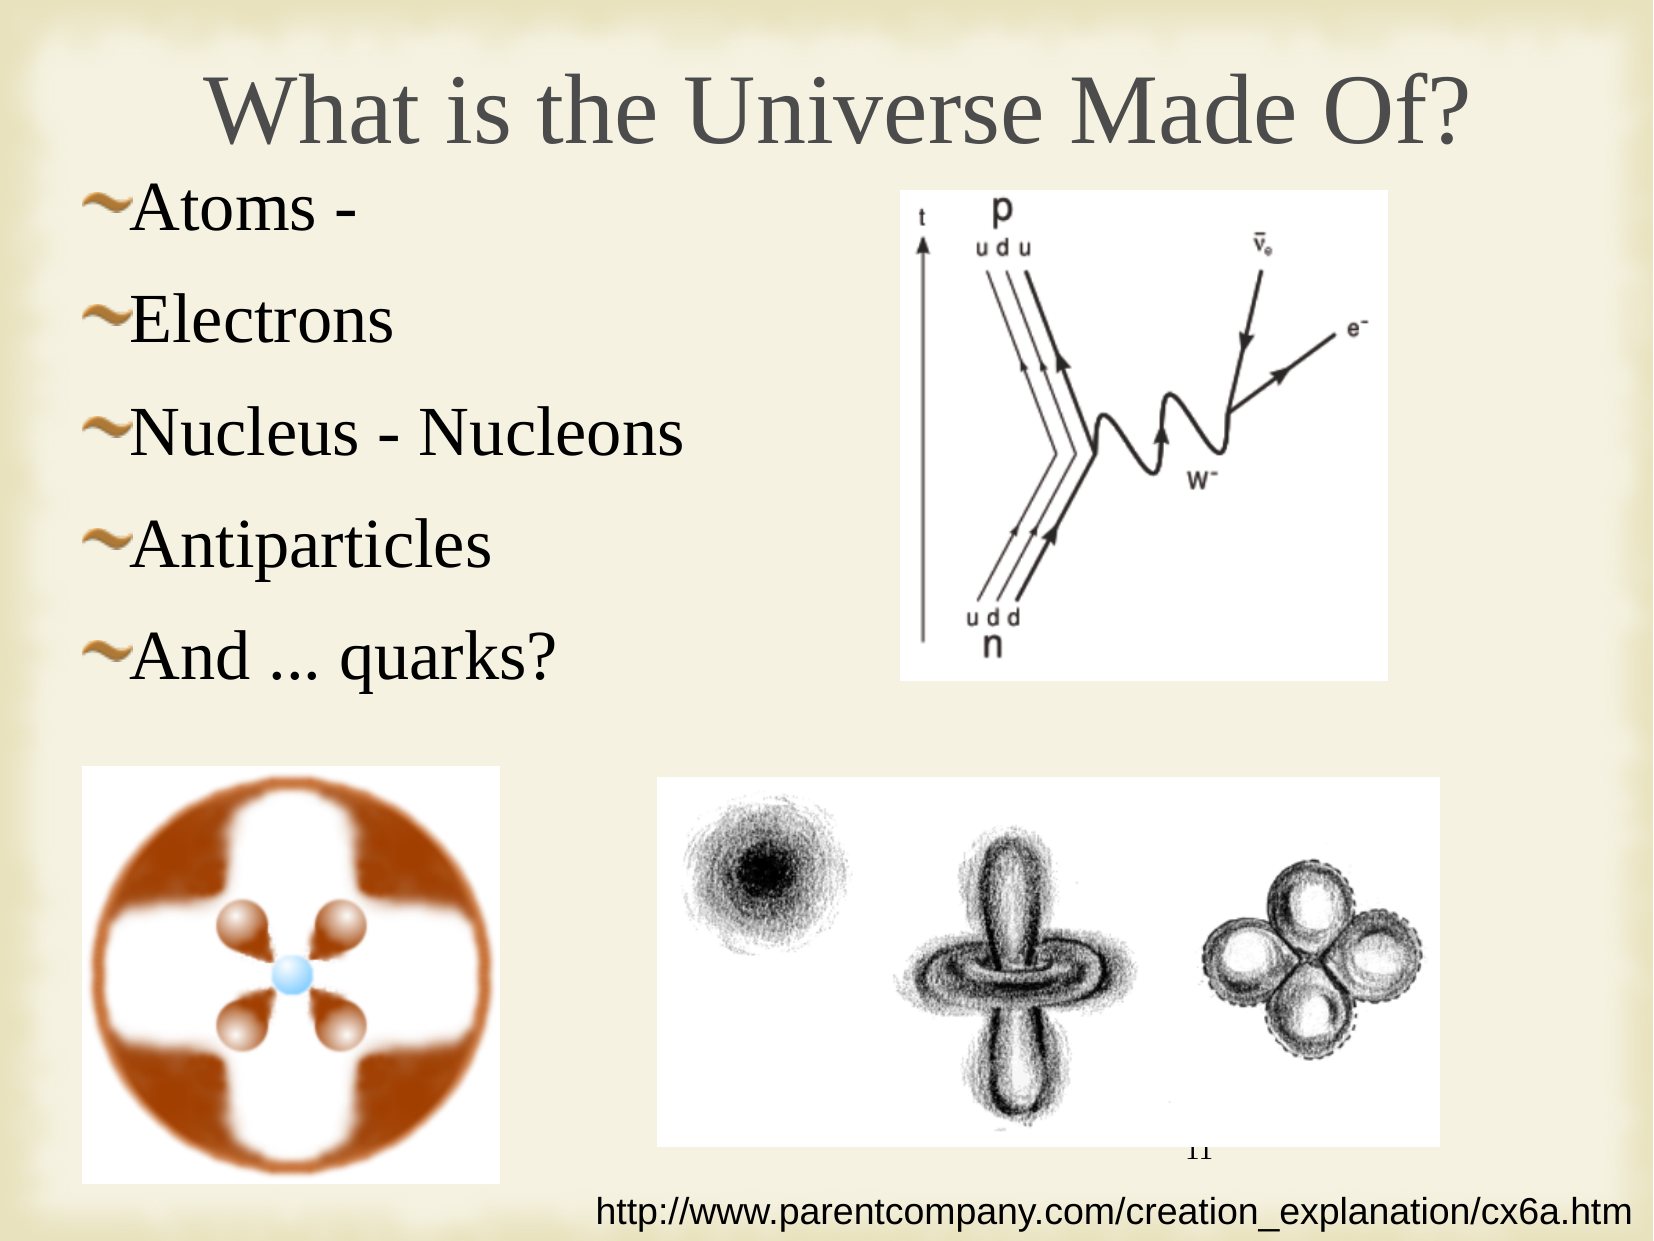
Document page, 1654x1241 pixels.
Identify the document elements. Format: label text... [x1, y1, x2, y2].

text_box [1185, 1130, 1571, 1183]
picture [901, 208, 1388, 681]
list Atoms - Electrons Nucleus - Nucleons Antiparticles And ... quarks? [82, 160, 901, 697]
title What is the Universe Made Of? [166, 0, 1512, 208]
picture [82, 766, 500, 1184]
text_box http://www.parentcompany.com/creation_explanation/cx6a.htm [580, 1183, 1650, 1241]
picture [657, 777, 1440, 1147]
